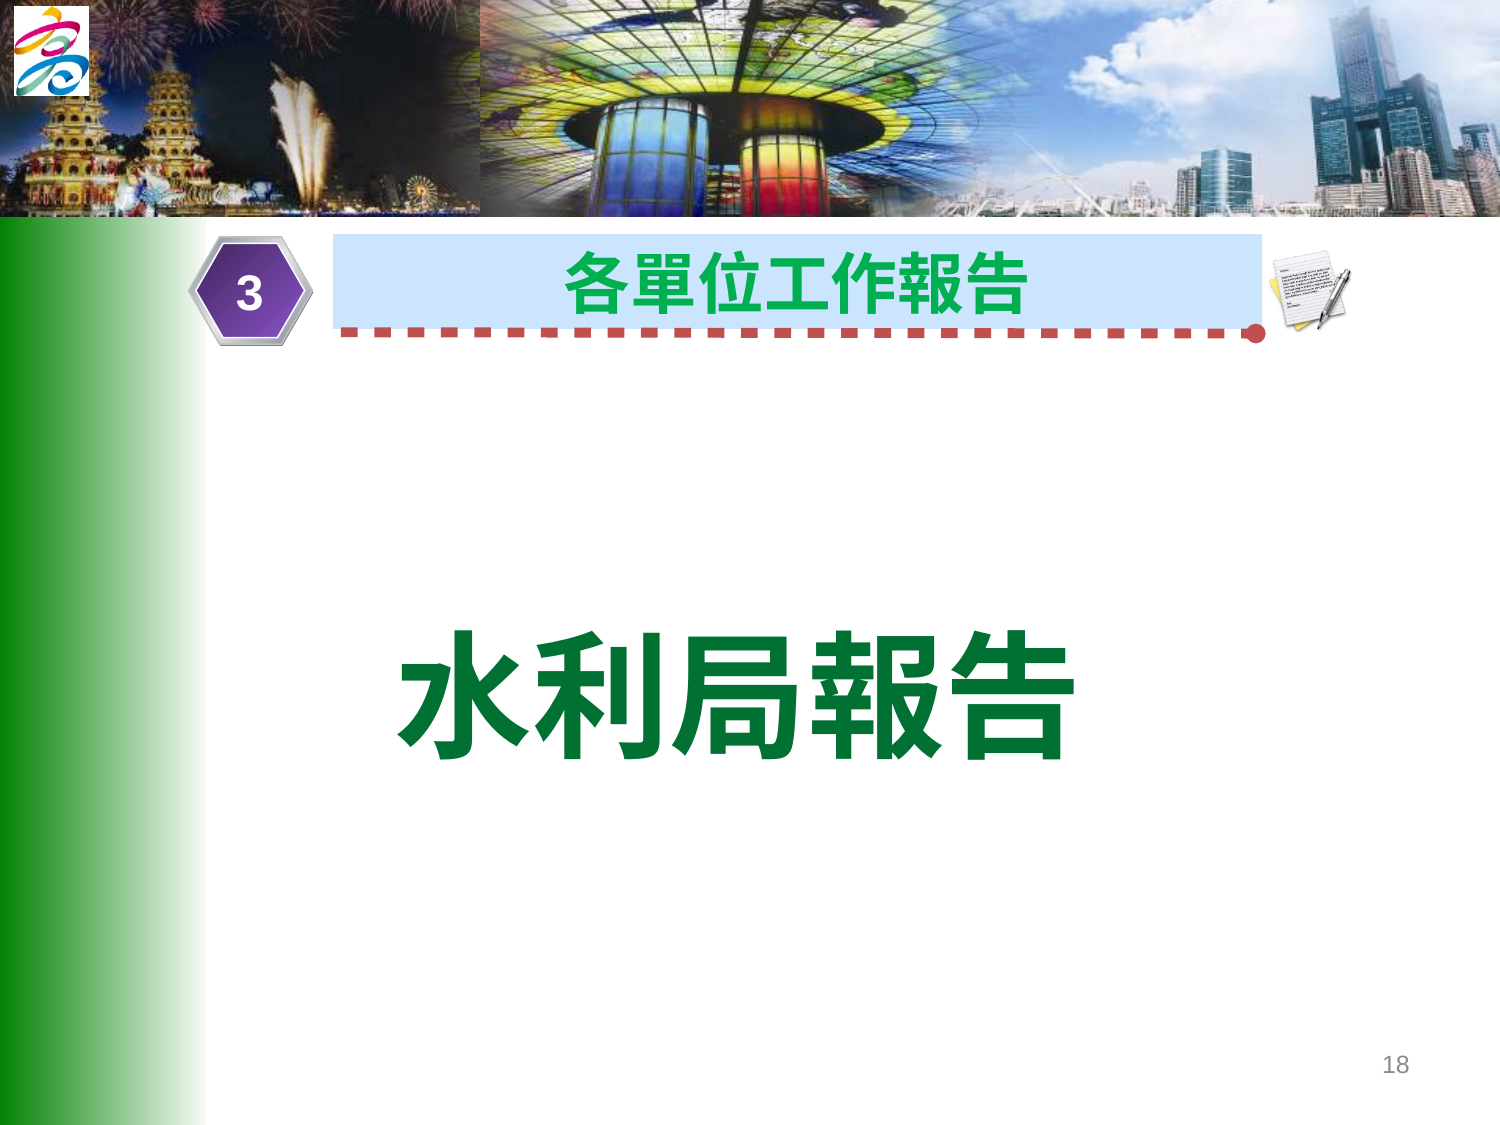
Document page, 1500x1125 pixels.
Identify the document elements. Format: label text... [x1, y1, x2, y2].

title 水利局報告 [88, 385, 1388, 1000]
text_box 各單位工作報告 [333, 234, 1263, 329]
picture [0, 0, 1500, 217]
text_box [188, 236, 314, 346]
text_box 3 [220, 253, 279, 328]
slide_number <編號> [1352, 1024, 1425, 1103]
picture [1268, 249, 1352, 333]
